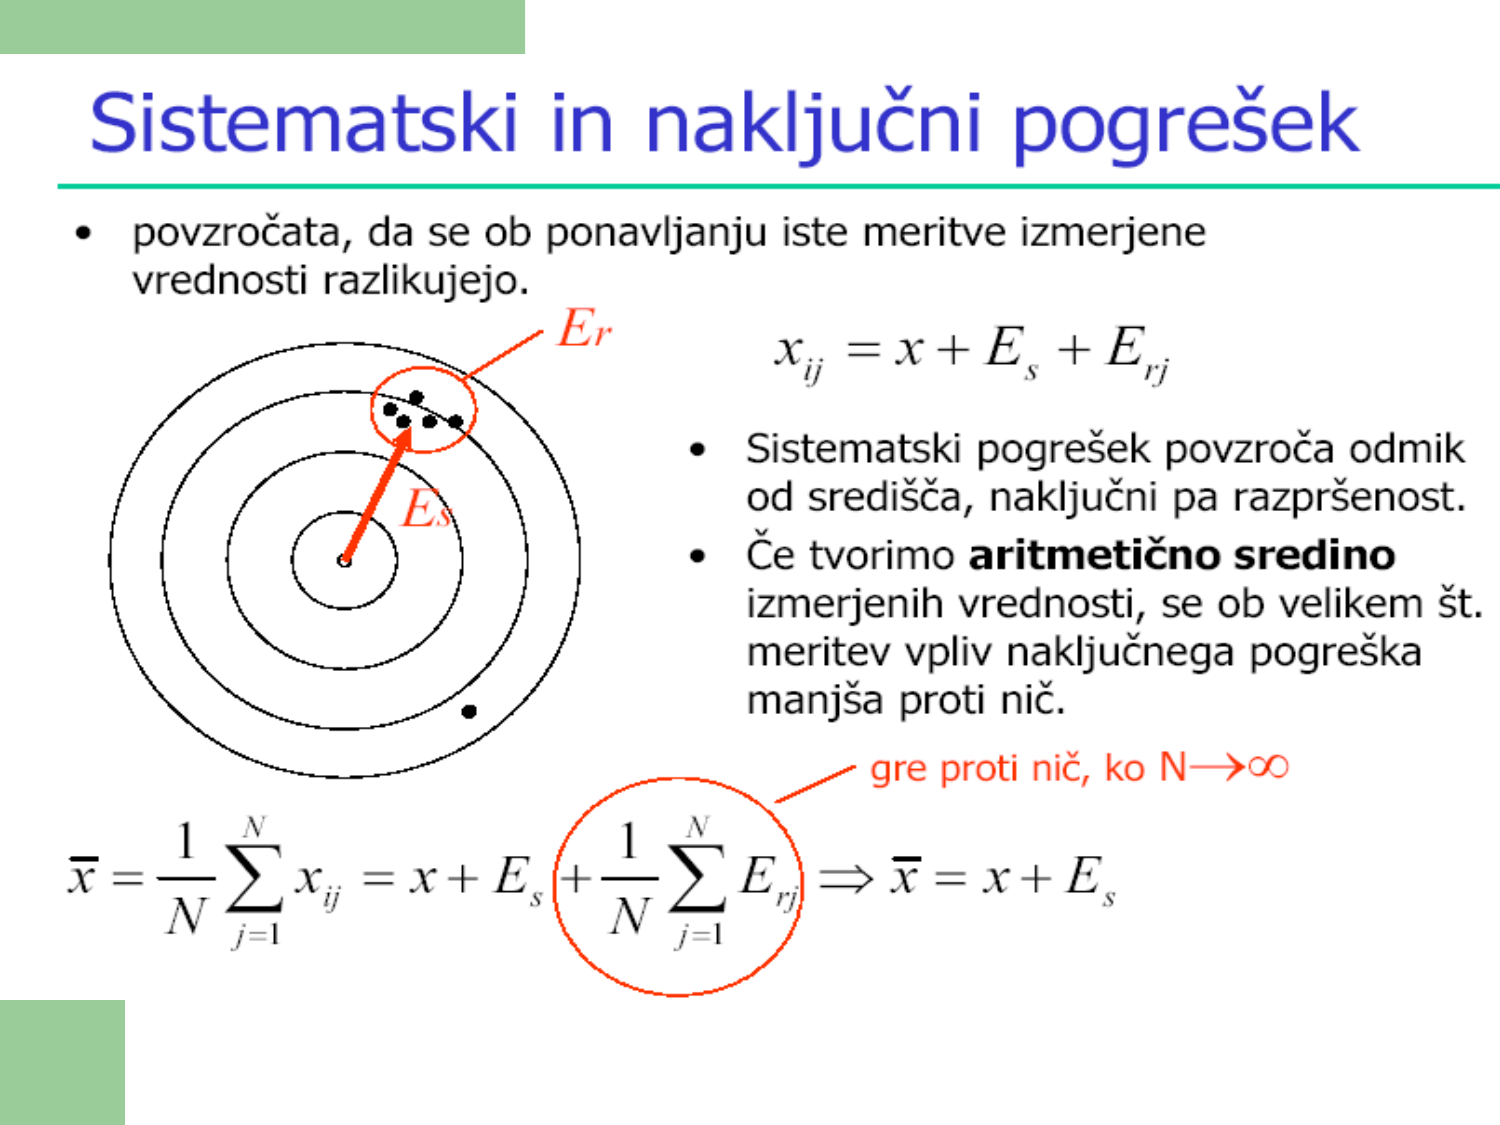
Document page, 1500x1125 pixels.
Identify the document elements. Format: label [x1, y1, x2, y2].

text_box [0, 54, 1500, 1000]
